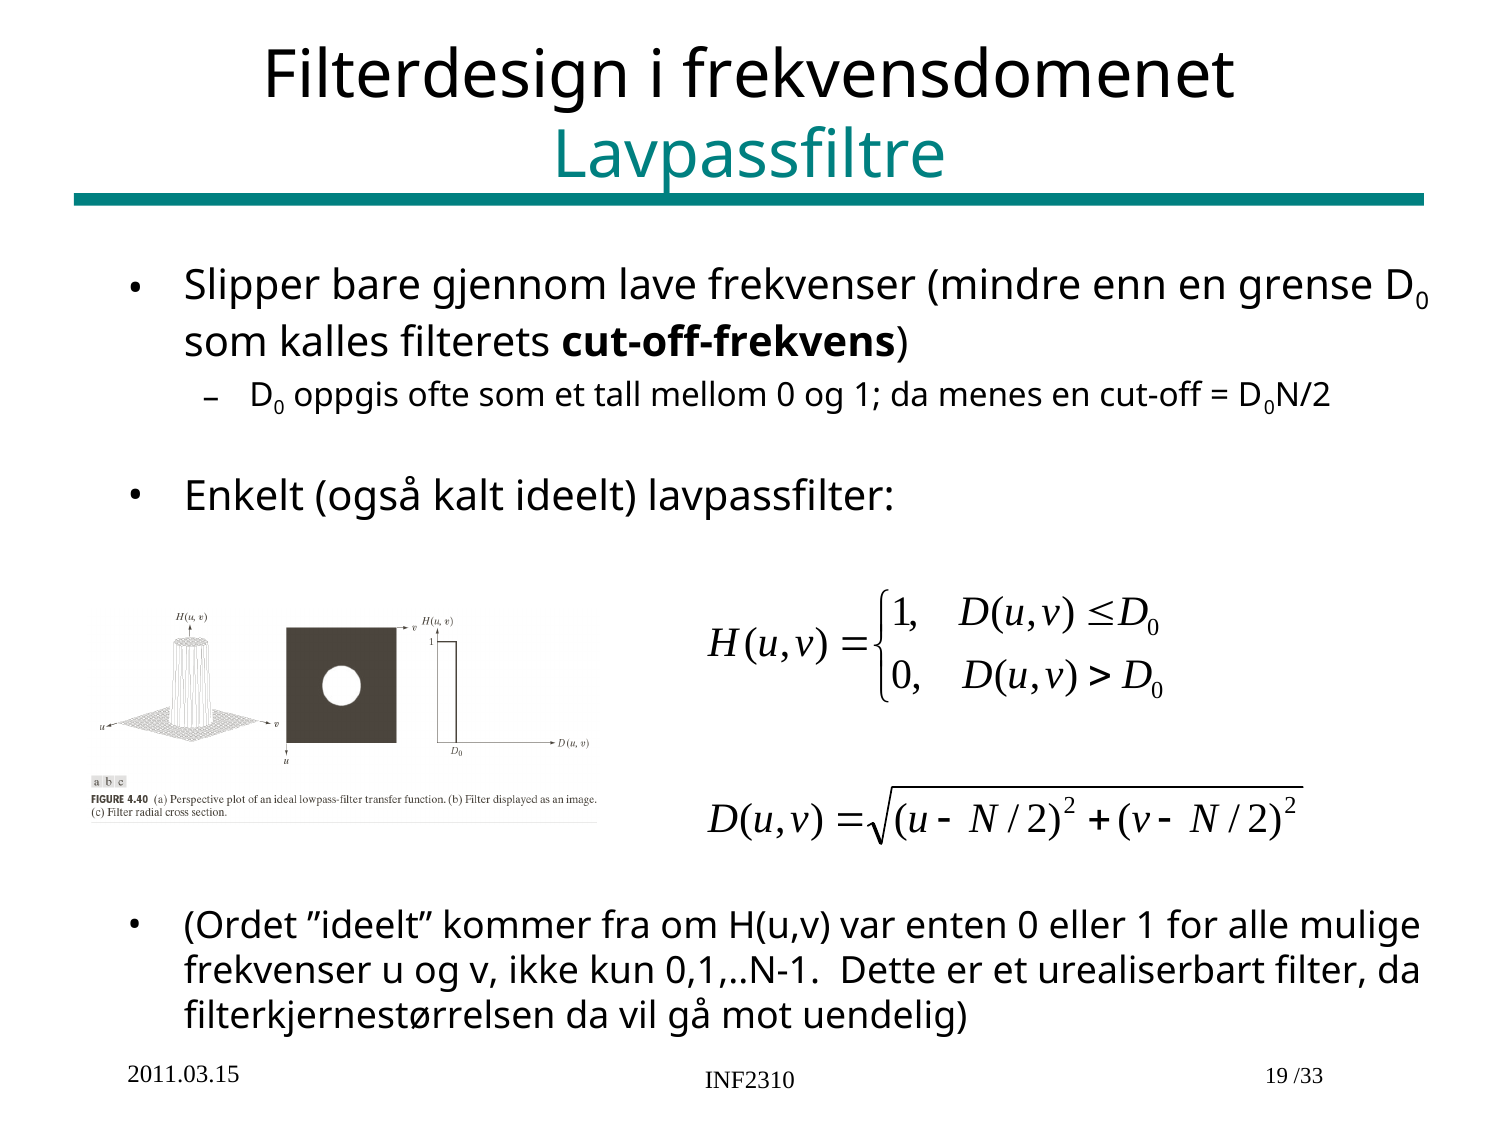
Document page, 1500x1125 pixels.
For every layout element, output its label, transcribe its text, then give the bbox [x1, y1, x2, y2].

title Filterdesign i frekvensdomenet Lavpassfiltre [112, 22, 1388, 198]
chart [700, 581, 1311, 854]
picture [87, 608, 601, 826]
list Slipper bare gjennom lave frekvenser (mindre enn en grense D0 som kalles filterets cut-off-frekvens) D0 oppgis ofte som et tall mellom 0 og 1; da menes en cut-off = D0N/2 Enkelt (også kalt ideelt) lavpassfilter: (Ordet ”ideelt” kommer fra om H(u,v) var enten 0 eller 1 for alle mulige frekvenser u og v, ikke kun 0,1,..N-1. Dette er et urealiserbart filter, da filterkjernestørrelsen da vil gå mot uendelig) [112, 249, 1463, 1068]
